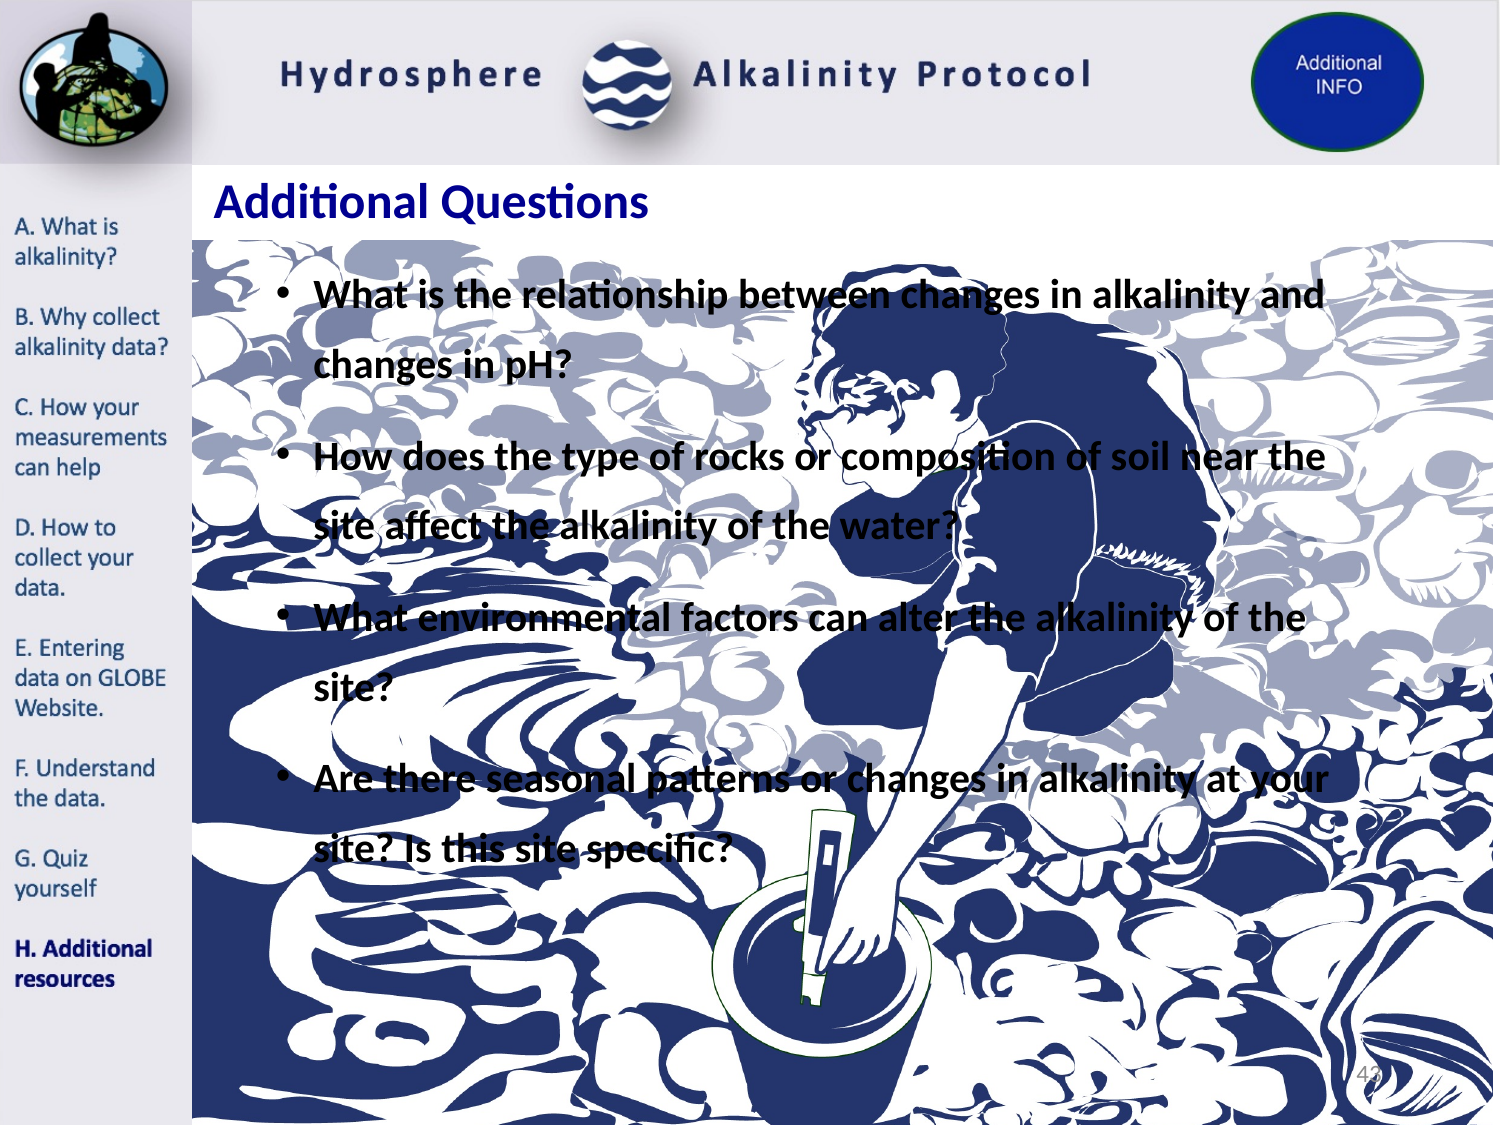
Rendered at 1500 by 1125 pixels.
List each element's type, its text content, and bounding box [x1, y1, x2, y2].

list What is the relationship between changes in alkalinity and changes in pH? How does the type of rocks or composition of soil near the site affect the alkalinity of the water? What environmental factors can alter the alkalinity of the site? Are there seasonal patterns or changes in alkalinity at your site? Is this site specific? [260, 239, 1397, 1115]
picture [0, 0, 1500, 1125]
title Additional Questions [198, 93, 1493, 312]
